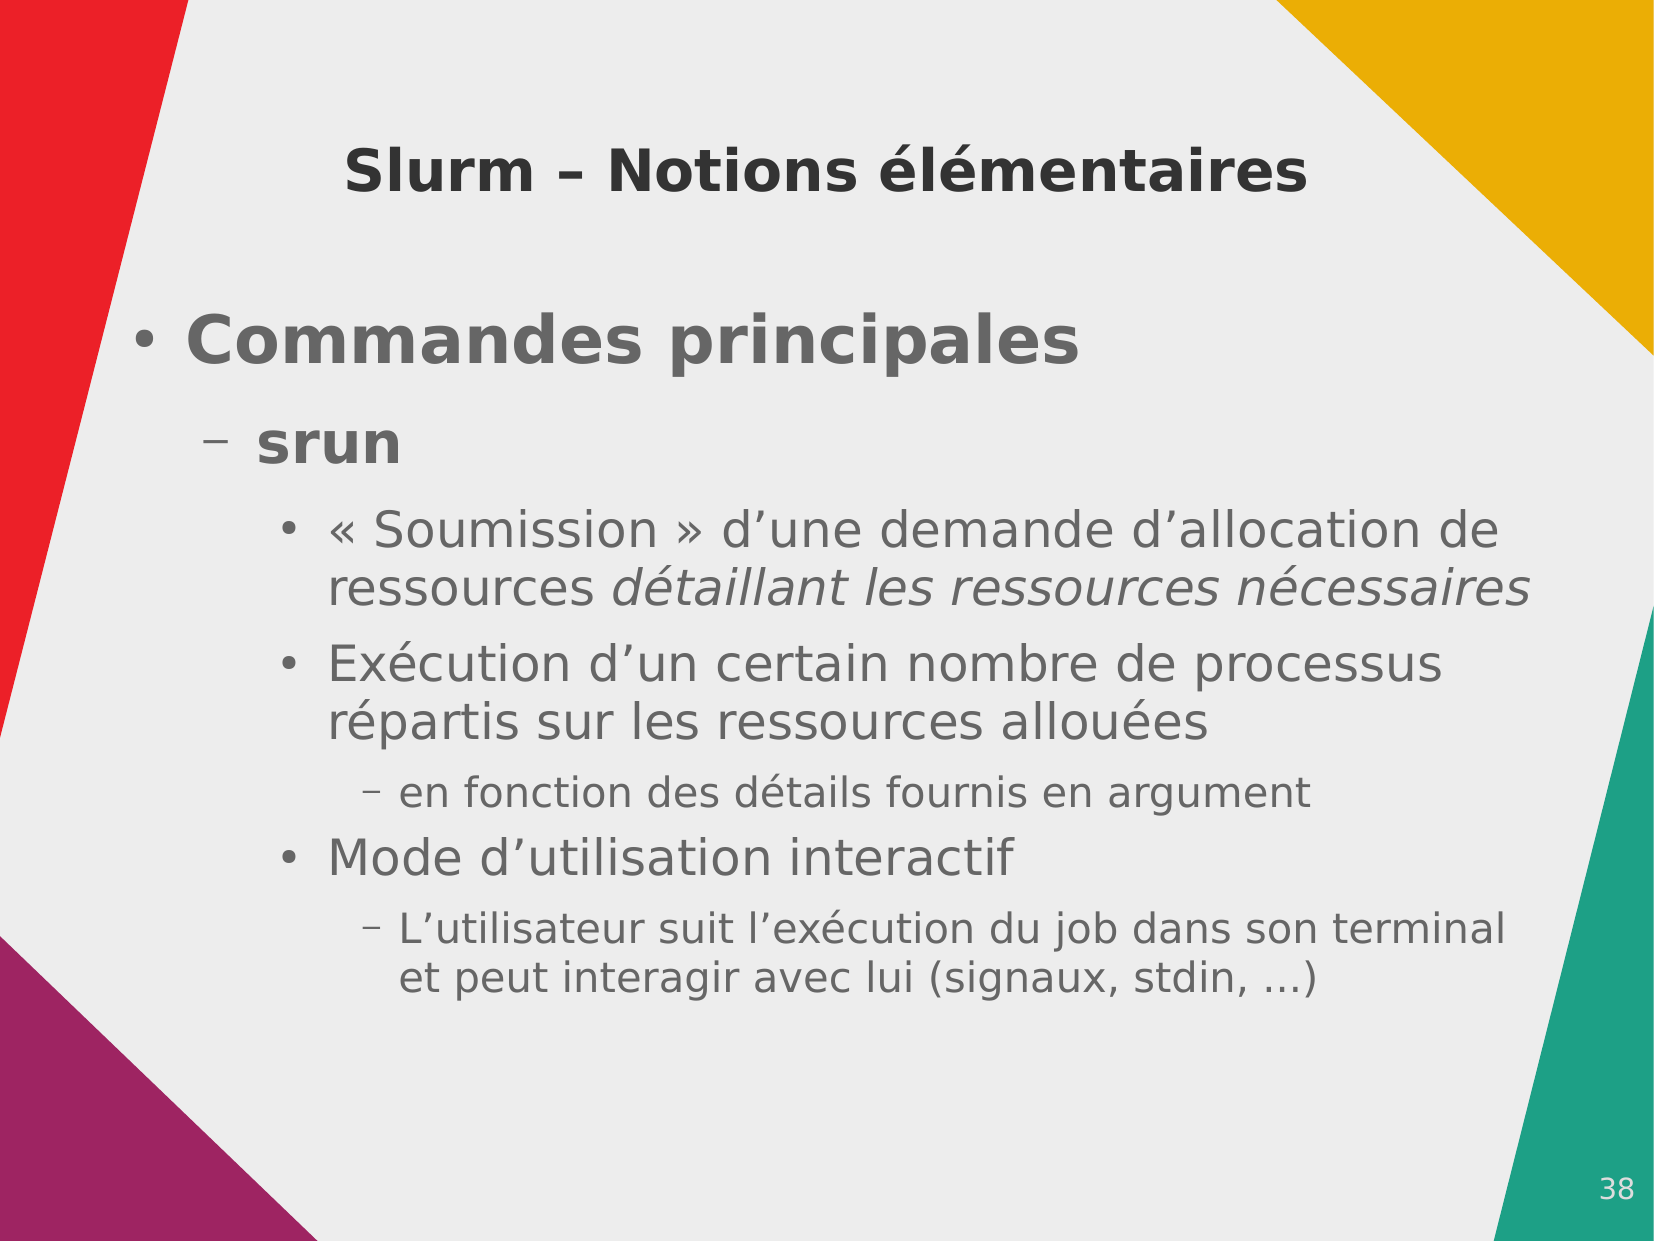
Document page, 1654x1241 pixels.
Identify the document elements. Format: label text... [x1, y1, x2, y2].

list Commandes principales srun « Soumission » d’une demande d’allocation de ressources détaillant les ressources nécessaires Exécution d’un certain nombre de processus répartis sur les ressources allouées en fonction des détails fournis en argument Mode d’utilisation interactif L’utilisateur suit l’exécution du job dans son terminal et peut interagir avec lui (signaux, stdin, ...) [114, 302, 1539, 1217]
title Slurm – Notions élémentaires [114, 73, 1539, 271]
